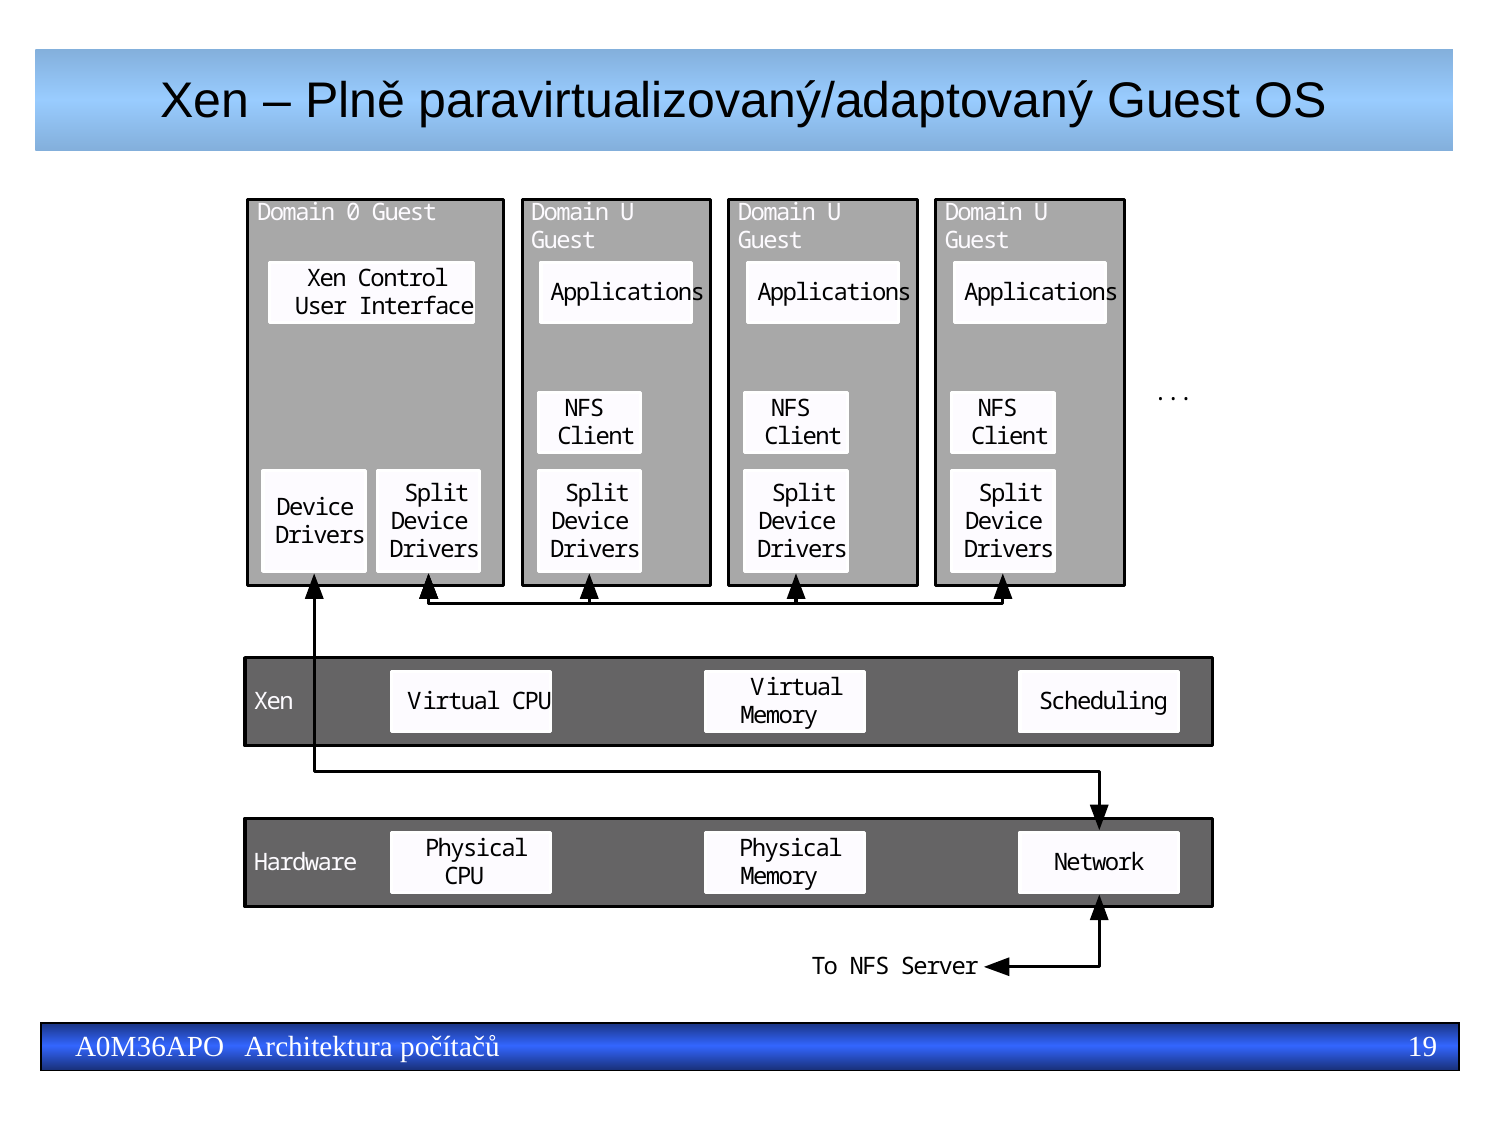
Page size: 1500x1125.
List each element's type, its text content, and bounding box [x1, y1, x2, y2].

picture [232, 187, 1225, 988]
title Xen – Plně paravirtualizovaný/adaptovaný Guest OS [35, 49, 1453, 151]
